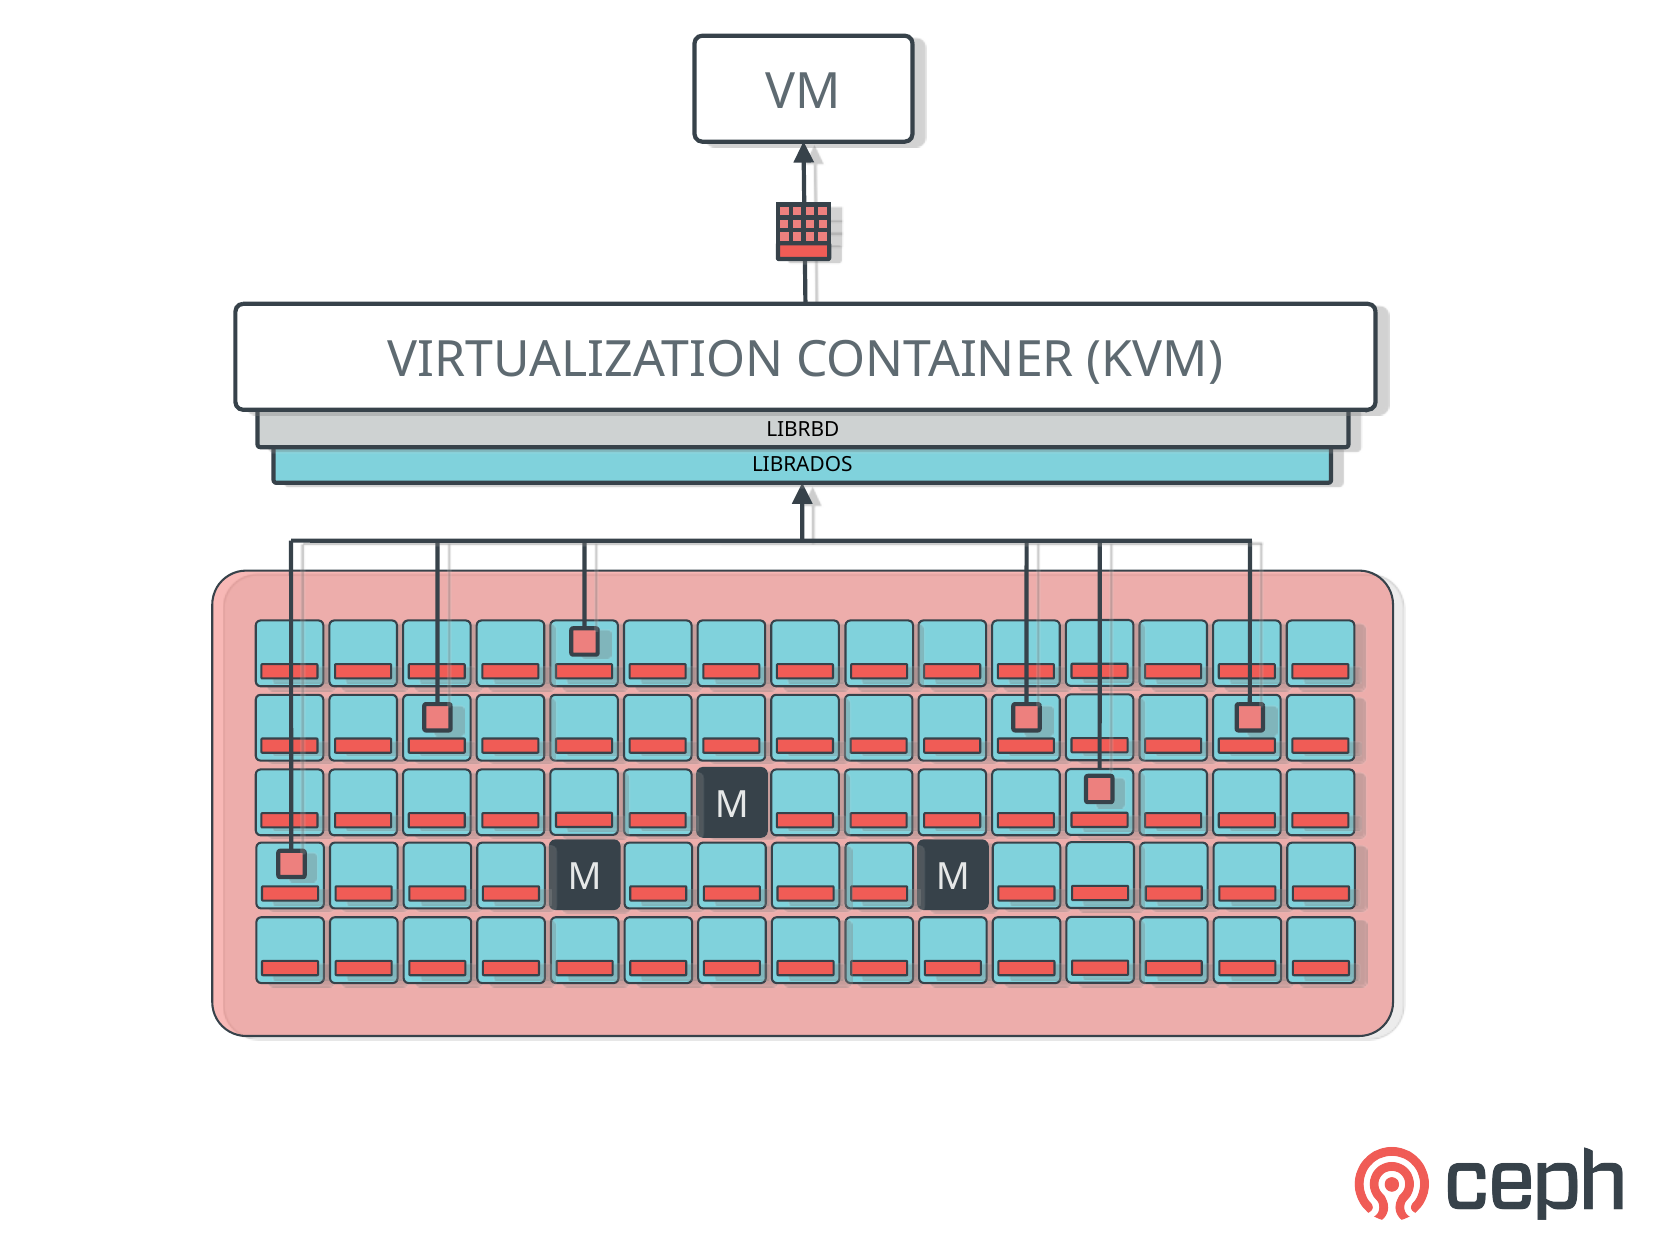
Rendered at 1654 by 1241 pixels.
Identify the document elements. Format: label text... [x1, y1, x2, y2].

text_box LIBRADOS [273, 448, 1332, 483]
text_box [212, 570, 1394, 1037]
text_box M [919, 841, 987, 909]
picture [1308, 1100, 1654, 1241]
text_box [777, 204, 830, 260]
text_box M [698, 769, 766, 836]
text_box VIRTUALIZATION CONTAINER (KVM) [235, 303, 1376, 410]
text_box VM [694, 35, 913, 142]
text_box LIBRBD [257, 410, 1349, 448]
text_box M [550, 841, 619, 909]
